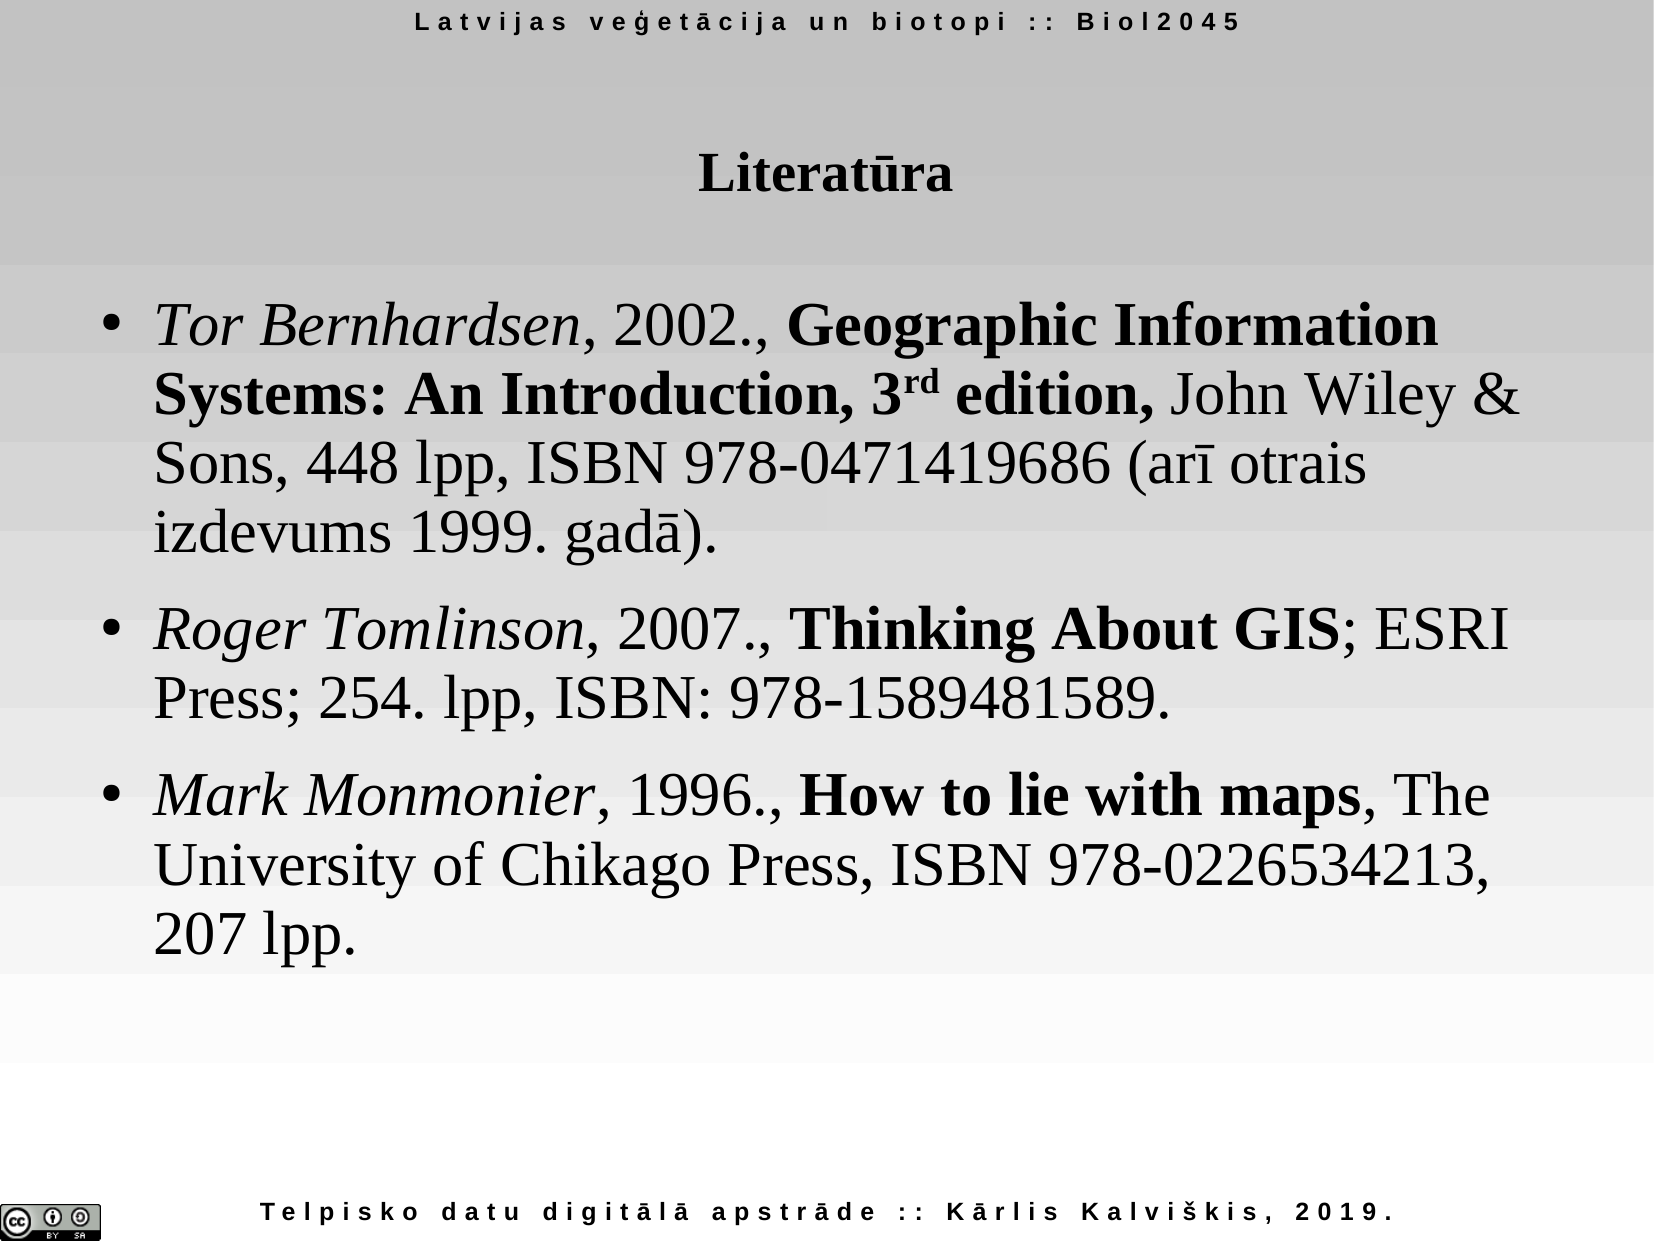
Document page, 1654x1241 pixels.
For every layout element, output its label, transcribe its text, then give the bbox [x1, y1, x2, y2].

title Literatūra [29, 49, 1625, 296]
list Tor Bernhardsen, 2002., Geographic Information Systems: An Introduction, 3rd edition, John Wiley & Sons, 448 lpp, ISBN 978-0471419686 (arī otrais izdevums 1999. gadā). Roger Tomlinson, 2007., Thinking About GIS; ESRI Press; 254. lpp, ISBN: 978-1589481589. Mark Monmonier, 1996., How to lie with maps, The University of Chikago Press, ISBN 978-0226534213, 207 lpp. [82, 289, 1571, 1113]
picture [0, 0, 1654, 1241]
